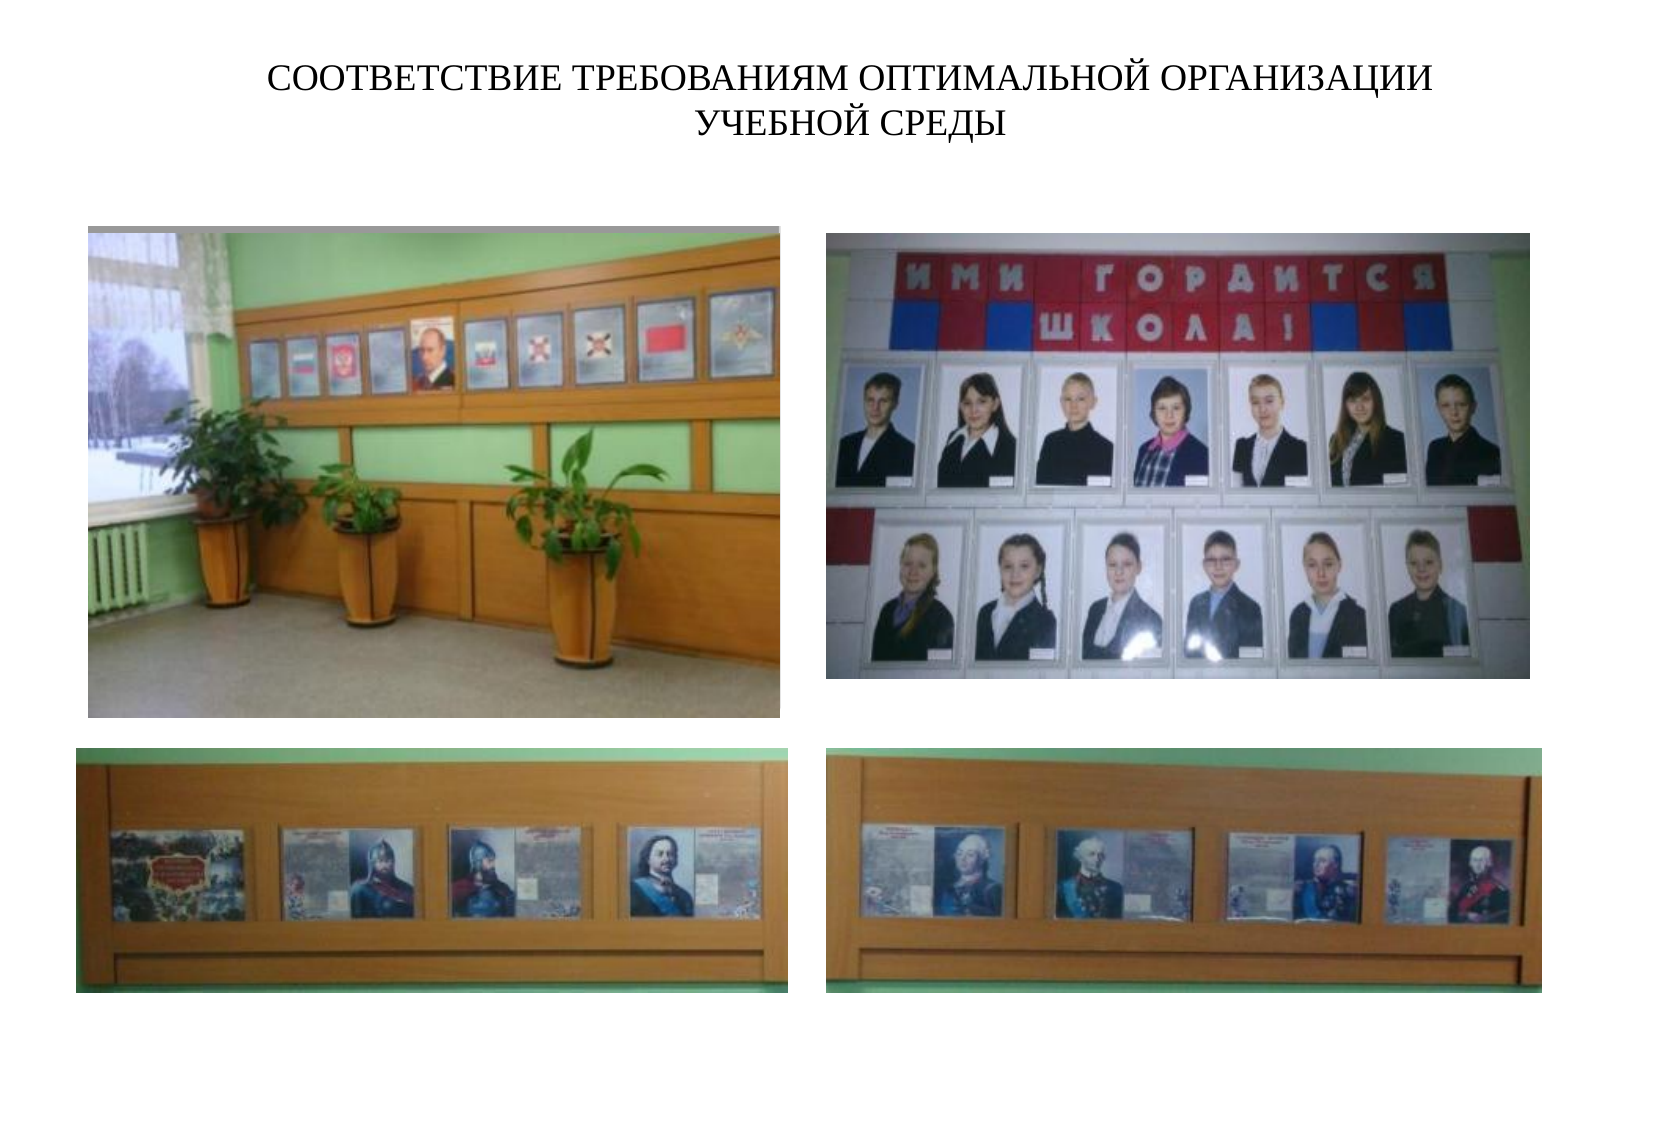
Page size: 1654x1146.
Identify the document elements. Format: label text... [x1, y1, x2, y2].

text_box СООТВЕТСТВИЕ ТРЕБОВАНИЯМ ОПТИМАЛЬНОЙ ОРГАНИЗАЦИИ УЧЕБНОЙ СРЕДЫ [182, 45, 1519, 152]
picture [76, 748, 788, 993]
picture [88, 233, 780, 718]
picture [826, 748, 1542, 993]
picture [826, 233, 1530, 679]
